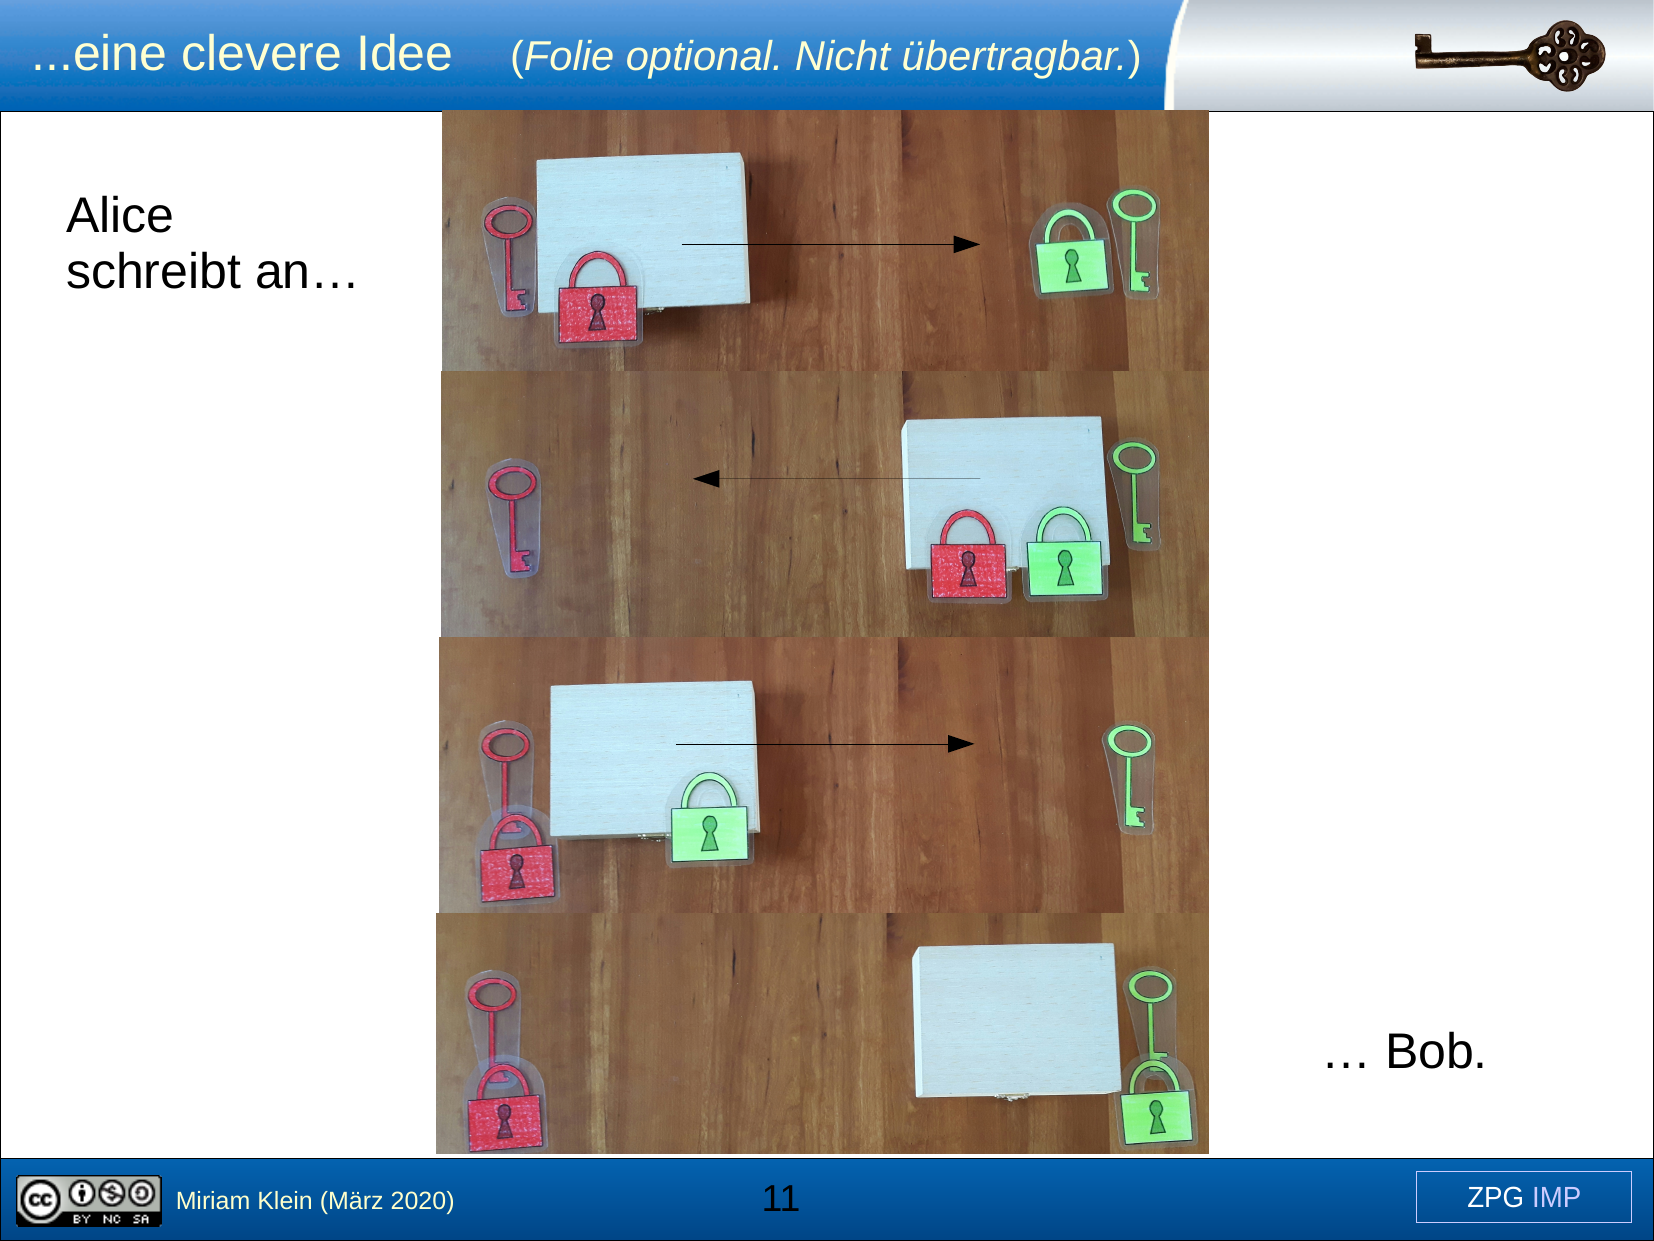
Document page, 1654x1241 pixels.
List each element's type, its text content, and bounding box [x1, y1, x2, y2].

picture [436, 1143, 1209, 1155]
title ...eine clevere Idee (Folie optional. Nicht übertragbar.) [31, 14, 1151, 92]
picture [16, 1175, 162, 1227]
picture [0, 0, 1654, 180]
text_box Alice schreibt an… … Bob. [51, 180, 1611, 1143]
